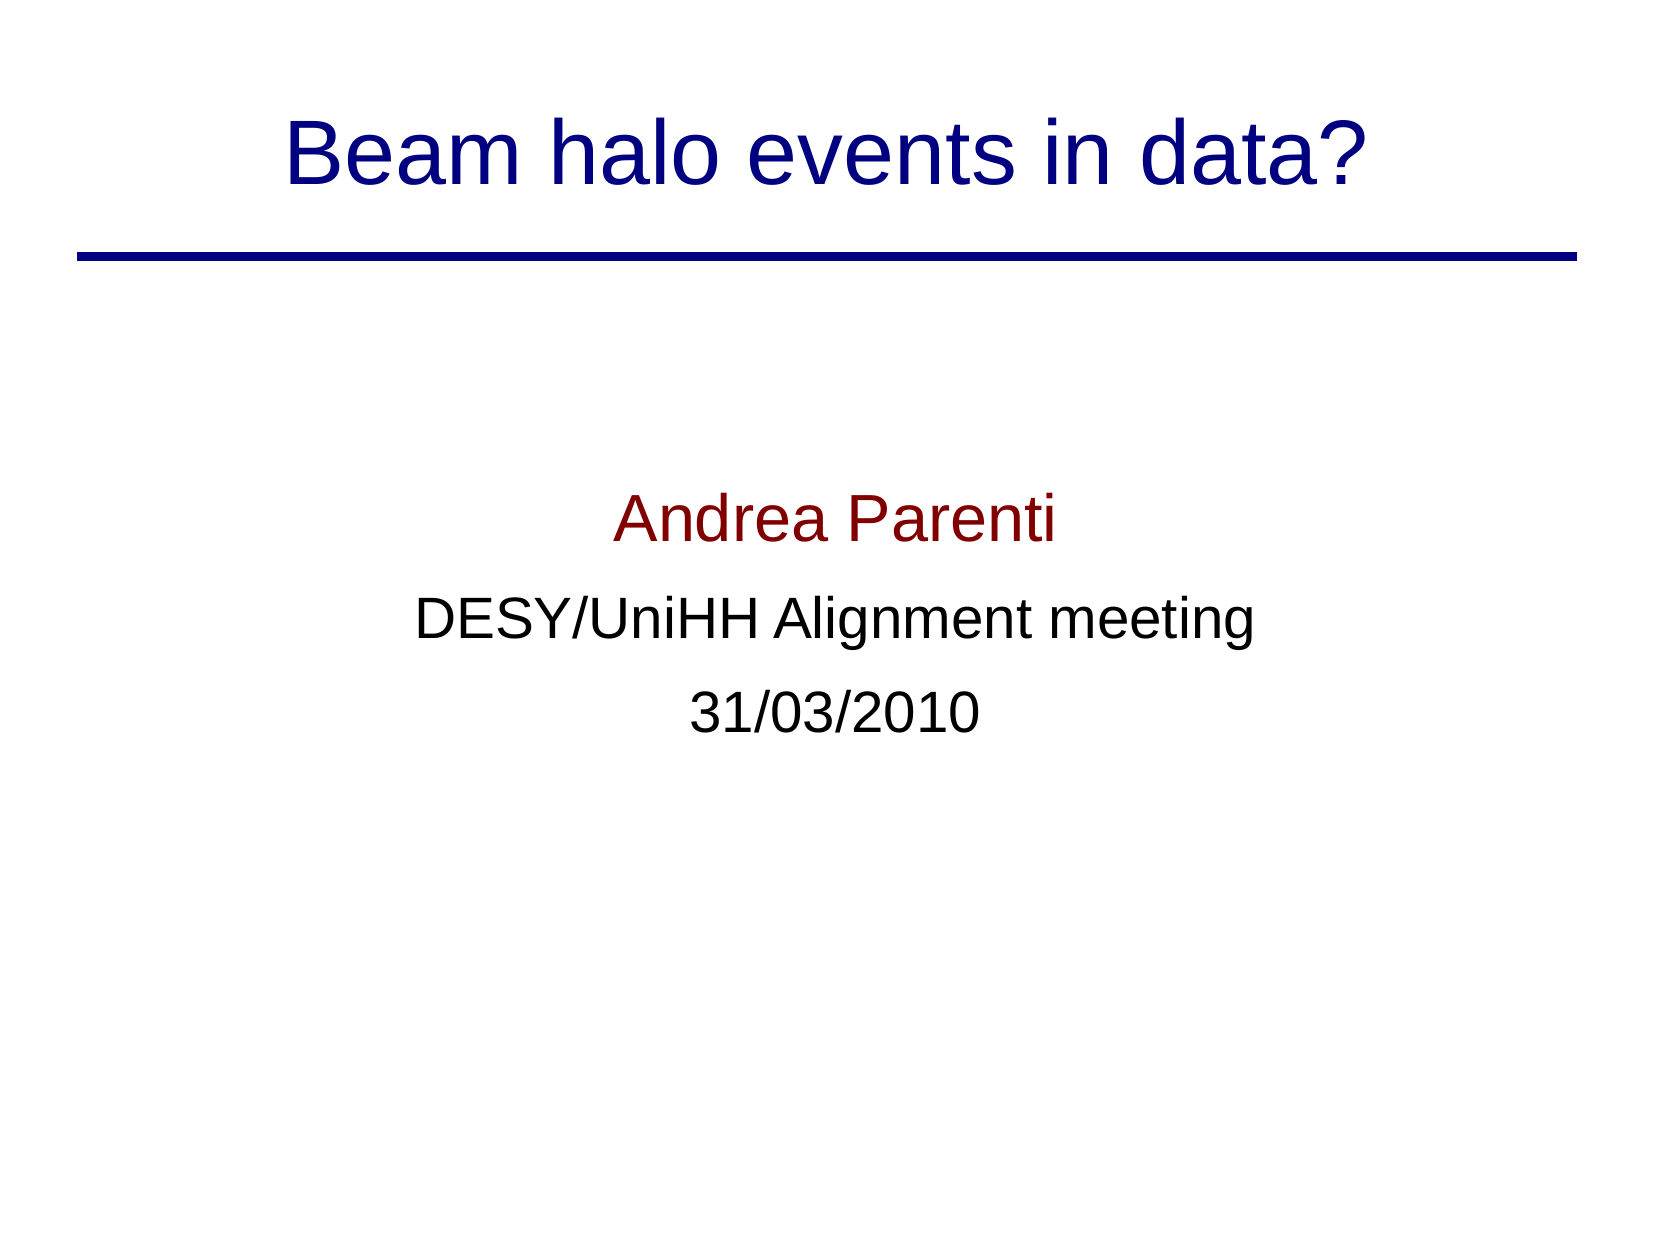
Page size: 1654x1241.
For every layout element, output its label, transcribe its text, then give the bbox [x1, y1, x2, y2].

title Beam halo events in data? [82, 56, 1571, 250]
list Andrea Parenti DESY/UniHH Alignment meeting 31/03/2010 [82, 272, 1571, 1077]
